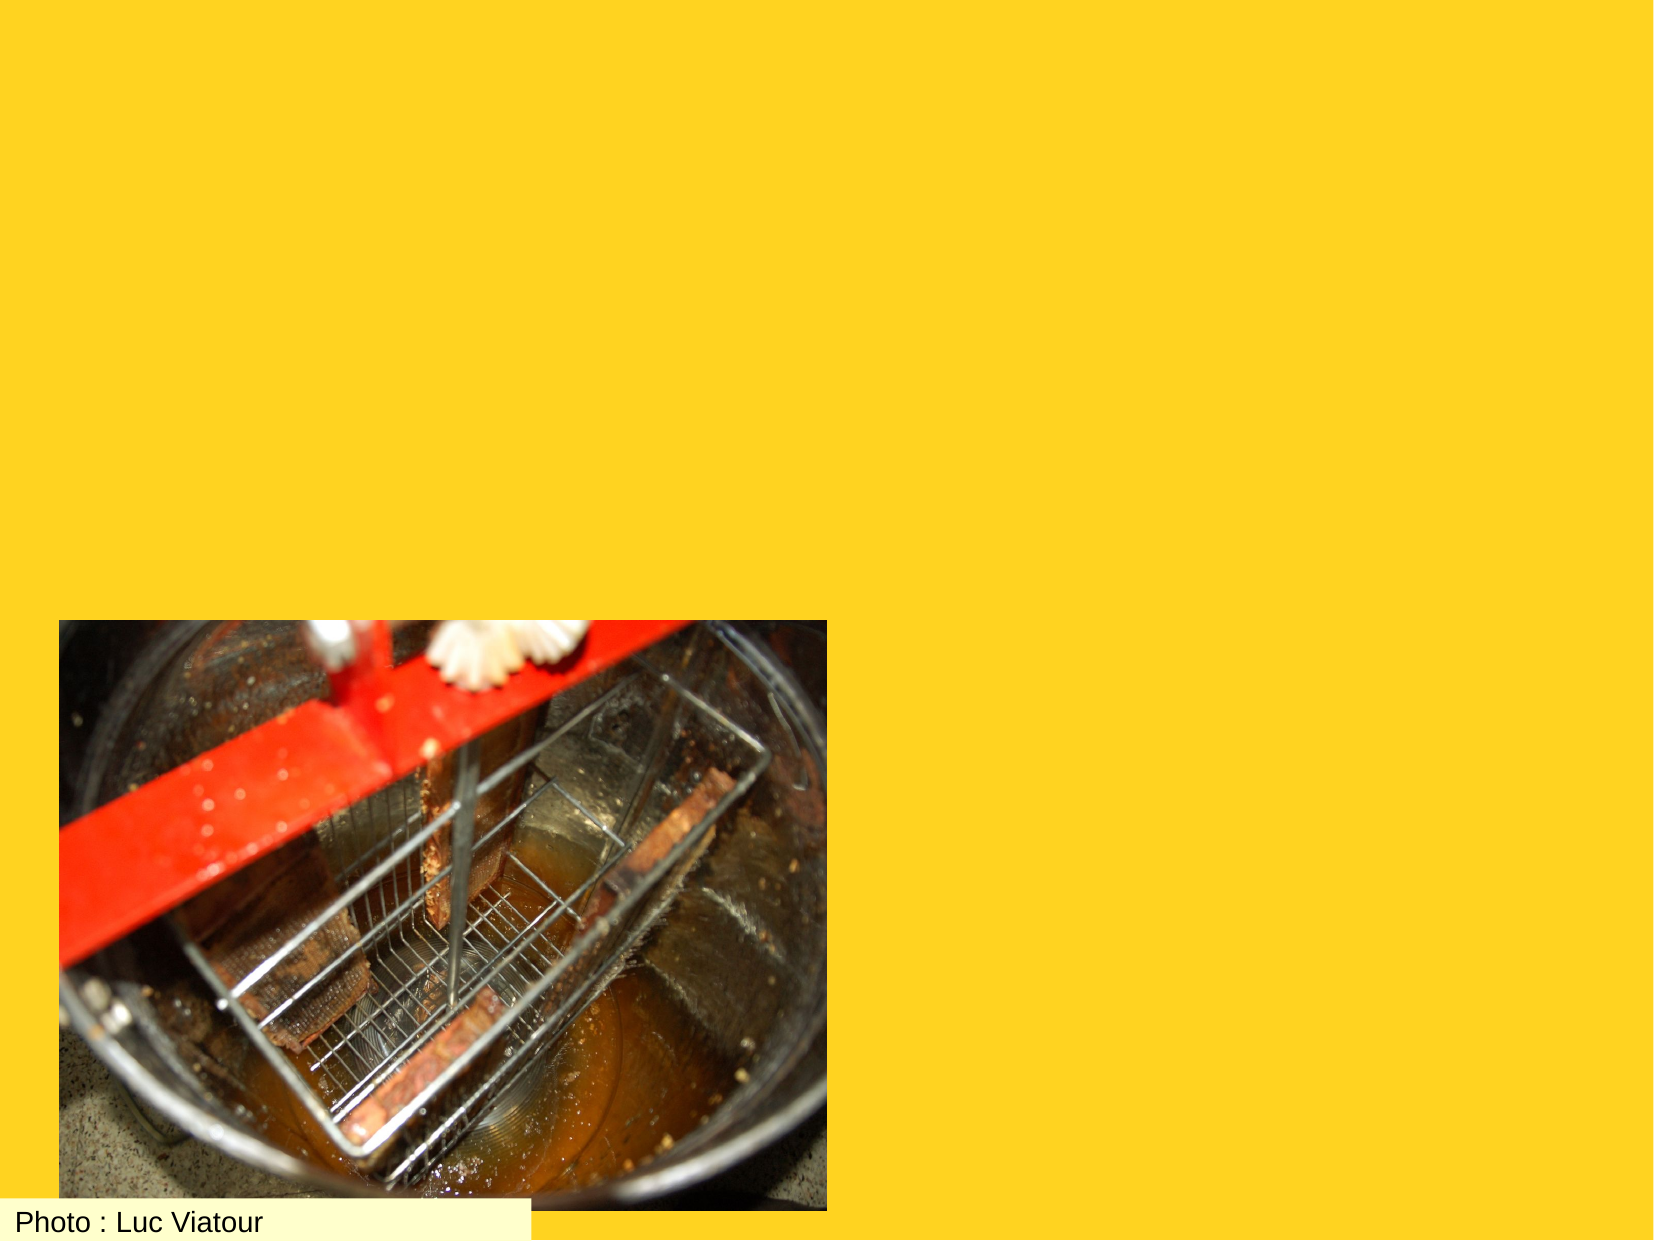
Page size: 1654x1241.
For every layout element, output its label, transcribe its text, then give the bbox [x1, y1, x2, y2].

text_box Photo : Luc Viatour [0, 1198, 532, 1241]
picture [59, 620, 827, 1211]
